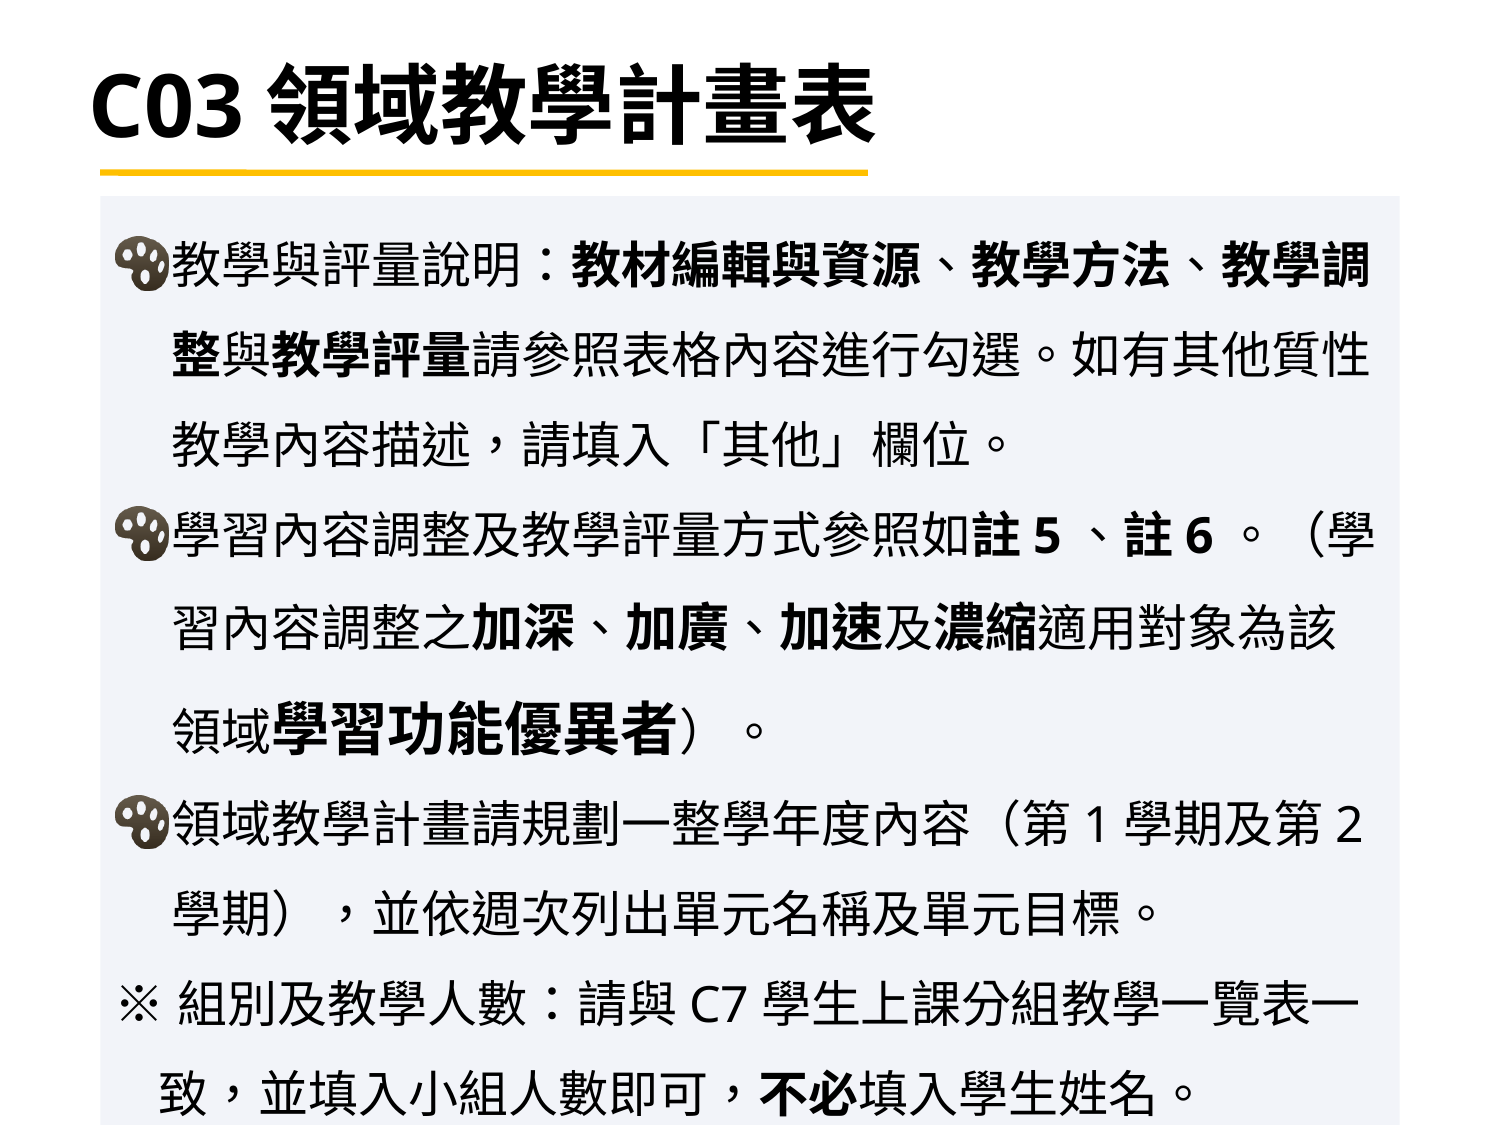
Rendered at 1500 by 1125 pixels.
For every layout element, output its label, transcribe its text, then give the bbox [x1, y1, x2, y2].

text_box C03領域教學計畫表 [73, 42, 893, 163]
text_box 教學與評量說明：教材編輯與資源、教學方法、教學調整與教學評量請參照表格內容進行勾選。如有其他質性教學內容描述，請填入「其他」欄位。 學習內容調整及教學評量方式參照如註5、註6。（學習內容調整之加深、加廣、加速及濃縮適用對象為該領域學習功能優異者）。 領域教學計畫請規劃一整學年度內容（第1學期及第2學期），並依週次列出單元名稱及單元目標。 ※組別及教學人數：請與C7學生上課分組教學一覽表一致，並填入小組人數即可，不必填入學生姓名。 [100, 196, 1400, 1125]
picture [115, 506, 169, 561]
picture [115, 795, 169, 849]
picture [115, 236, 169, 291]
